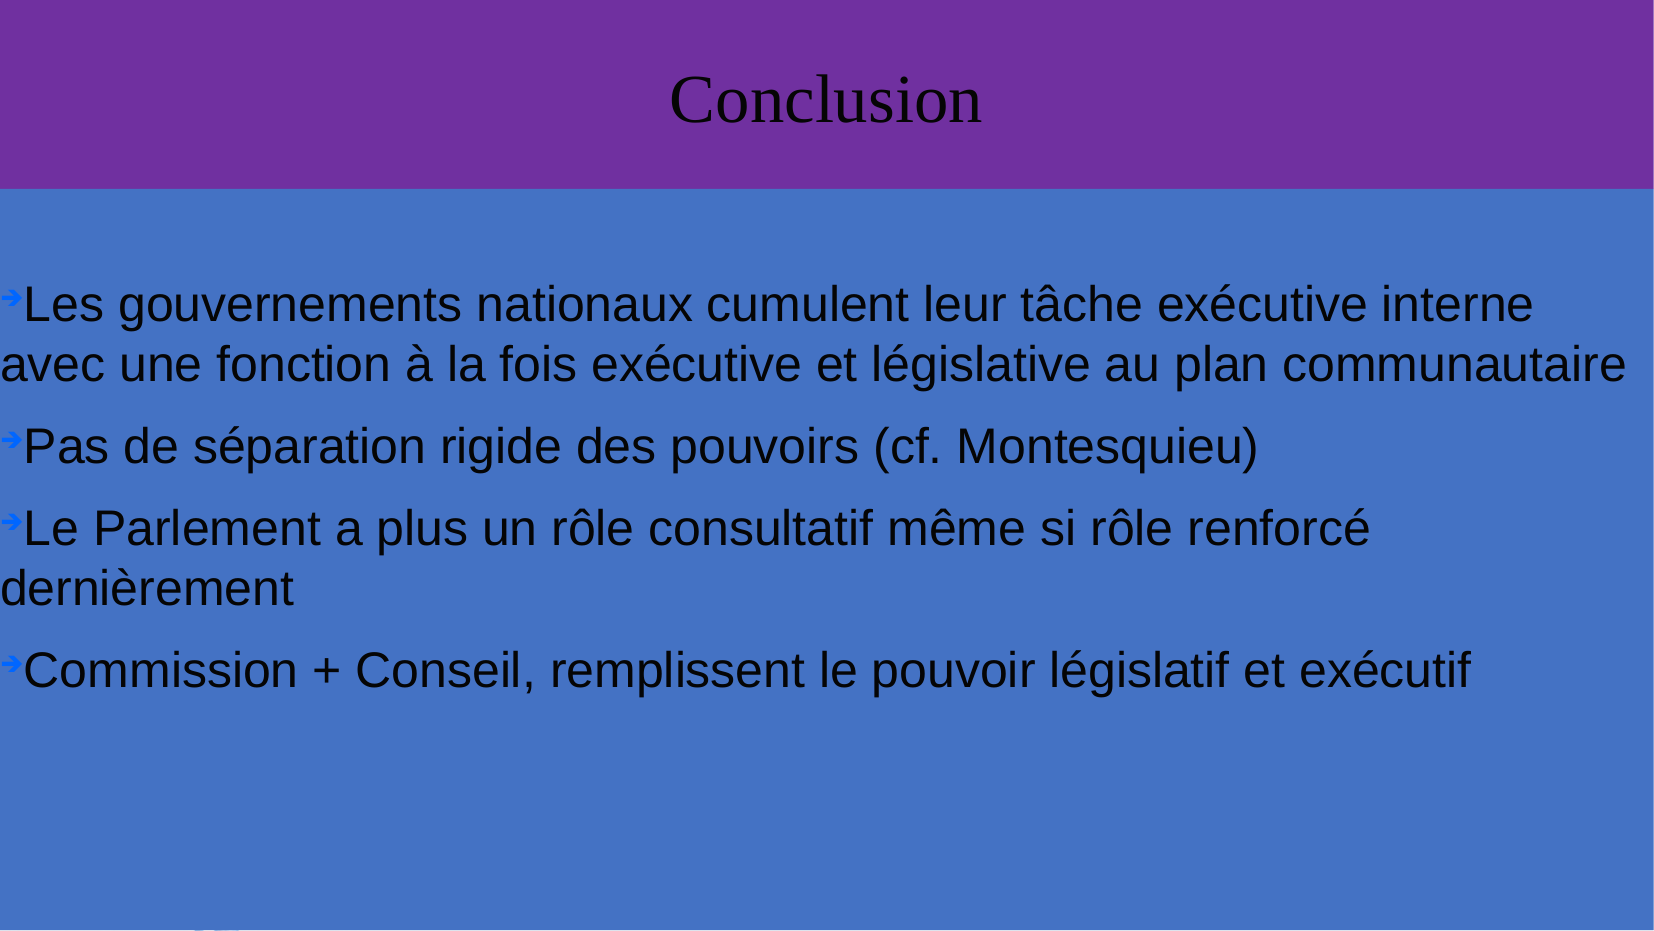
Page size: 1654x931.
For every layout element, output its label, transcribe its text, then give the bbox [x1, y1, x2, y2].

list Les gouvernements nationaux cumulent leur tâche exécutive interne avec une fonction à la fois exécutive et législative au plan communautaire Pas de séparation rigide des pouvoirs (cf. Montesquieu) Le Parlement a plus un rôle consultatif même si rôle renforcé dernièrement Commission + Conseil, remplissent le pouvoir législatif et exécutif [0, 188, 1654, 931]
title Conclusion [0, 0, 1654, 188]
